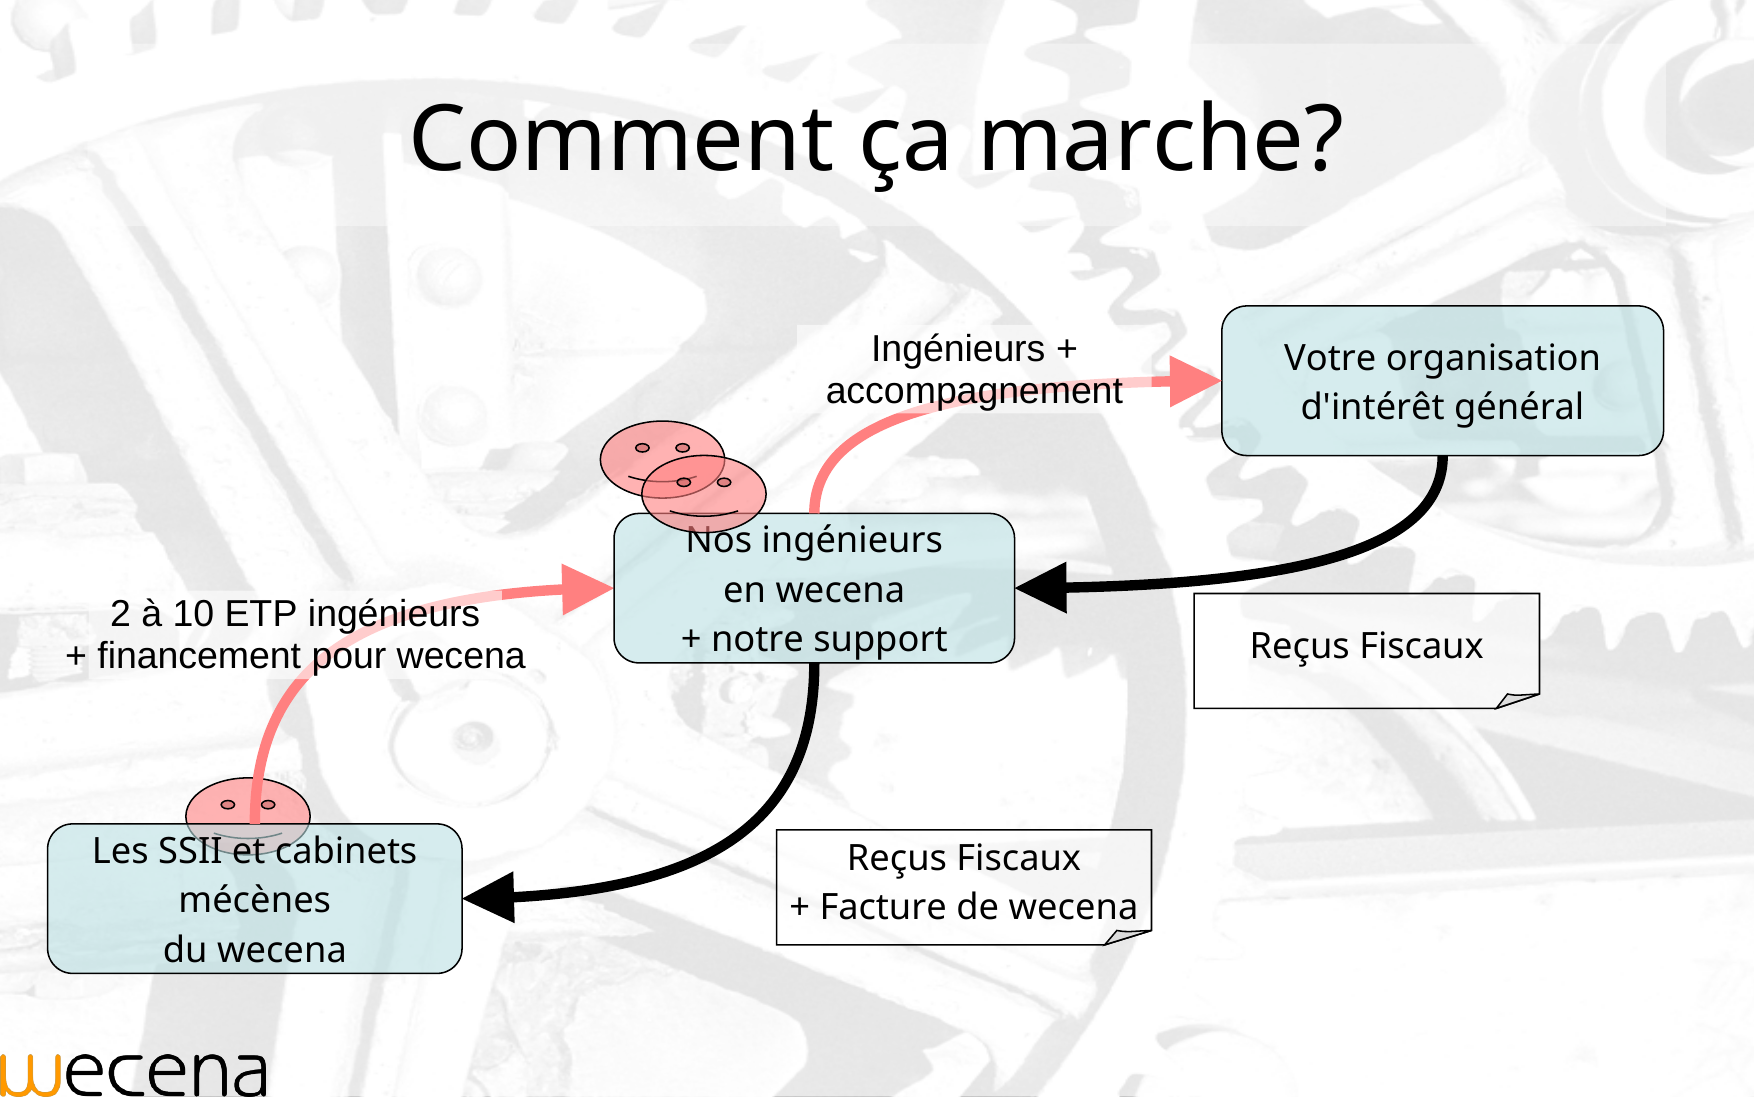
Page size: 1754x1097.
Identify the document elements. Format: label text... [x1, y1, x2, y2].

text_box [0, 0, 1754, 1097]
picture [0, 1054, 266, 1097]
text_box Reçus Fiscaux [1194, 593, 1540, 709]
text_box Votre organisation d'intérêt général [1221, 305, 1664, 456]
text_box Les SSII et cabinets mécènes du wecena [47, 823, 463, 974]
text_box 2 à 10 ETP ingénieurs + financement pour wecena [88, 590, 502, 680]
text_box Reçus Fiscaux + Facture de wecena [776, 829, 1152, 945]
title Comment ça marche? [87, 43, 1666, 227]
text_box Ingénieurs + accompagnement [797, 324, 1152, 414]
text_box Nos ingénieurs en wecena + notre support [614, 513, 1015, 663]
